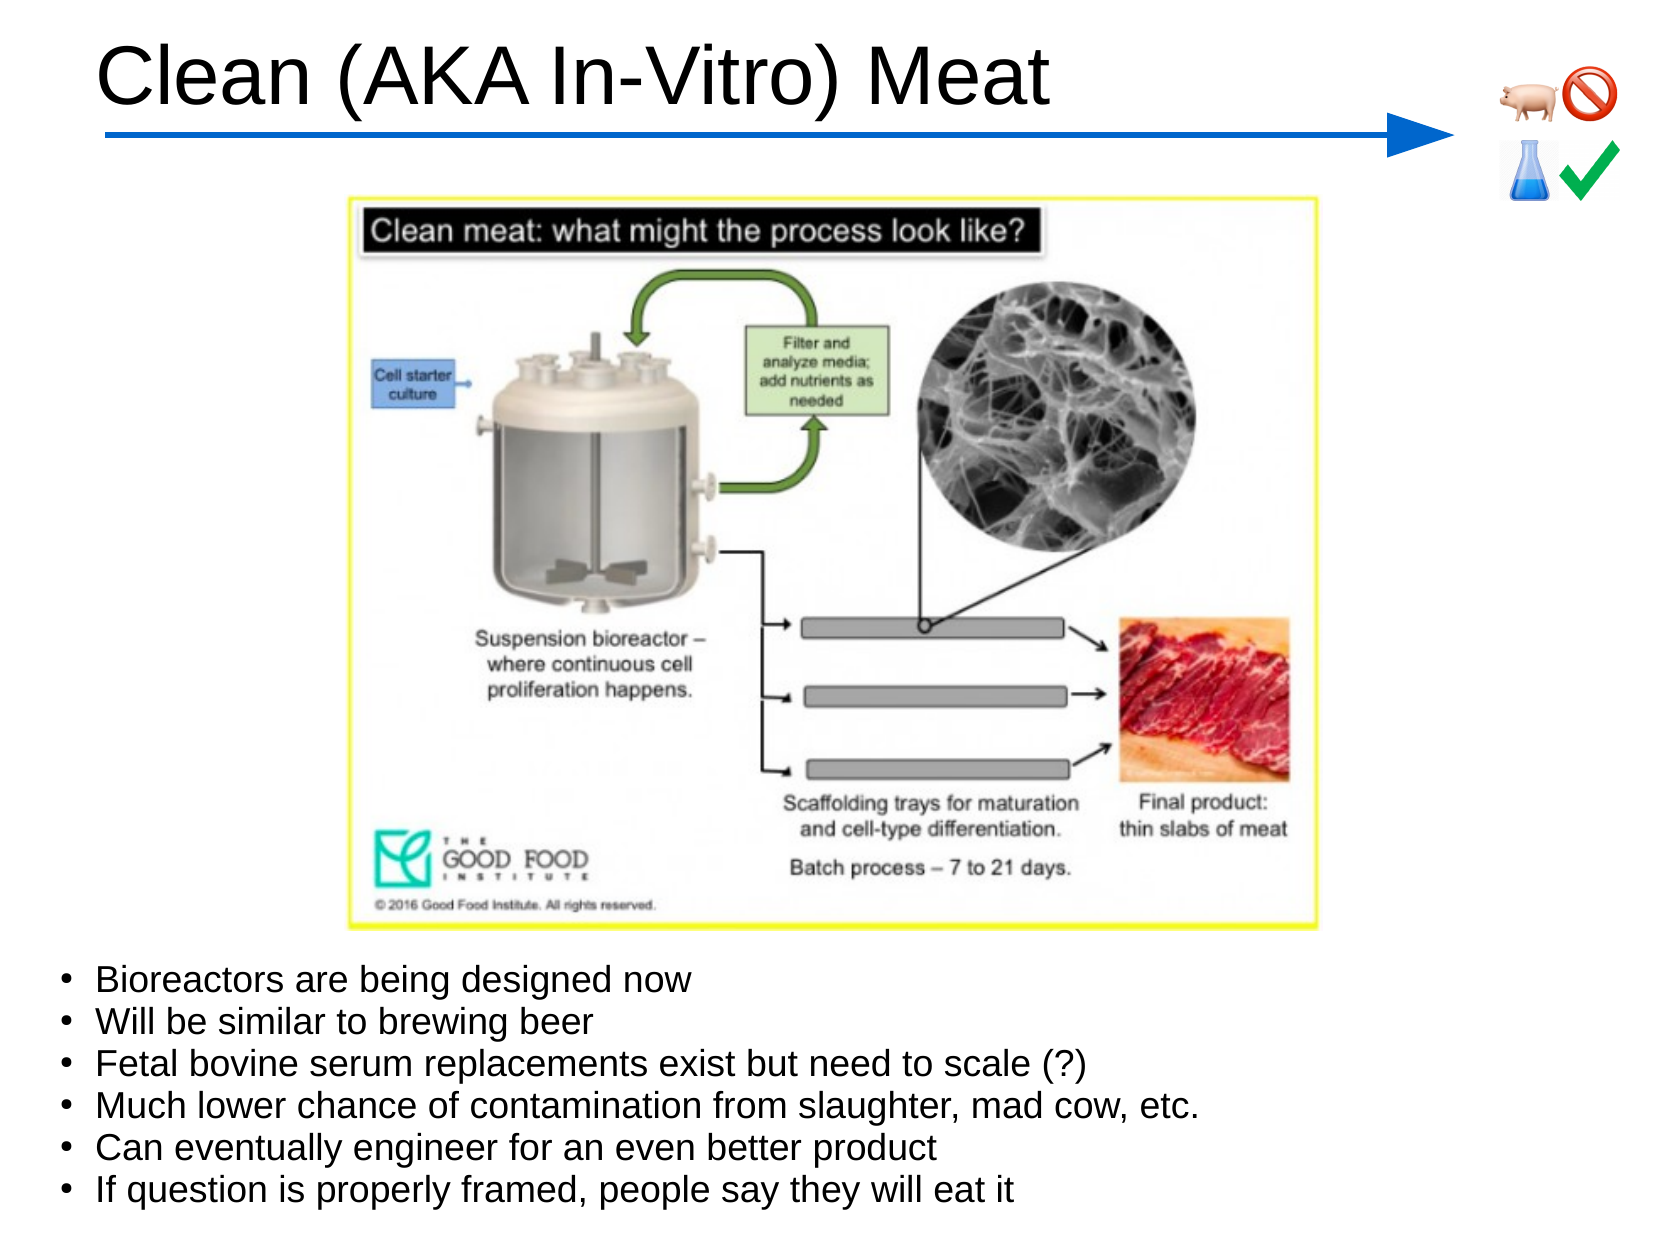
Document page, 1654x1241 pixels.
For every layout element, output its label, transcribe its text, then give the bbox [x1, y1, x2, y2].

picture [1499, 63, 1620, 124]
text_box Clean (AKA In-Vitro) Meat [63, 5, 1380, 240]
picture [344, 240, 1323, 931]
text_box Bioreactors are being designed now Will be similar to brewing beer Fetal bovine serum replacements exist but need to scale (?) Much lower chance of contamination from slaughter, mad cow, etc. Can eventually engineer for an even better product If question is properly framed, people say they will eat it [44, 951, 1653, 1219]
picture [1499, 140, 1620, 201]
